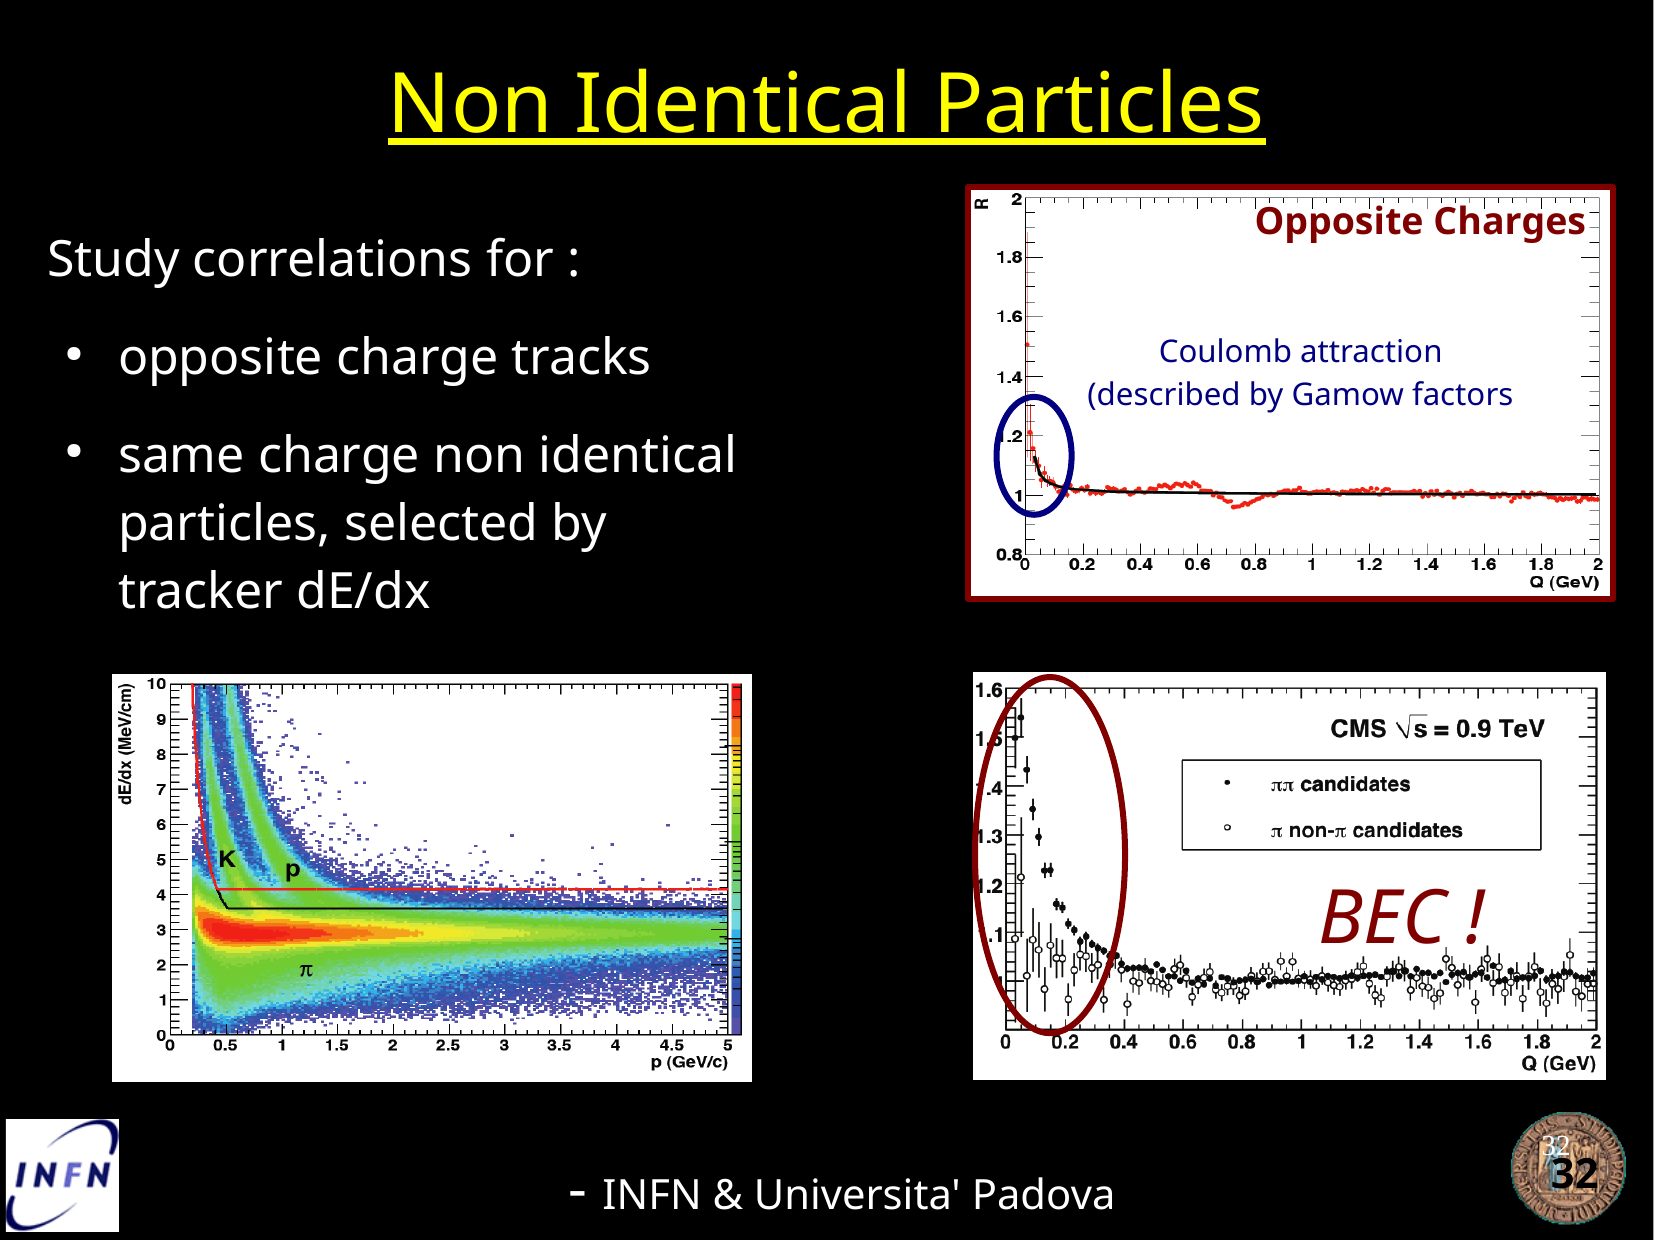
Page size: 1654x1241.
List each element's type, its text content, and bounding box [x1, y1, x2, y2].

picture [979, 681, 1122, 1030]
text_box Coulomb attraction (described by Gamow factors [1072, 321, 1514, 416]
text_box BEC ! [1304, 855, 1590, 959]
picture [5, 1119, 119, 1232]
picture [112, 674, 752, 1082]
text_box Opposite Charges [1239, 187, 1611, 247]
list Study correlations for : opposite charge tracks same charge non identical particles, selected by tracker dE/dx [47, 222, 774, 575]
picture [1511, 1111, 1626, 1226]
title Non Identical Particles [82, 43, 1571, 157]
picture [973, 672, 1606, 1080]
picture [970, 189, 1610, 597]
